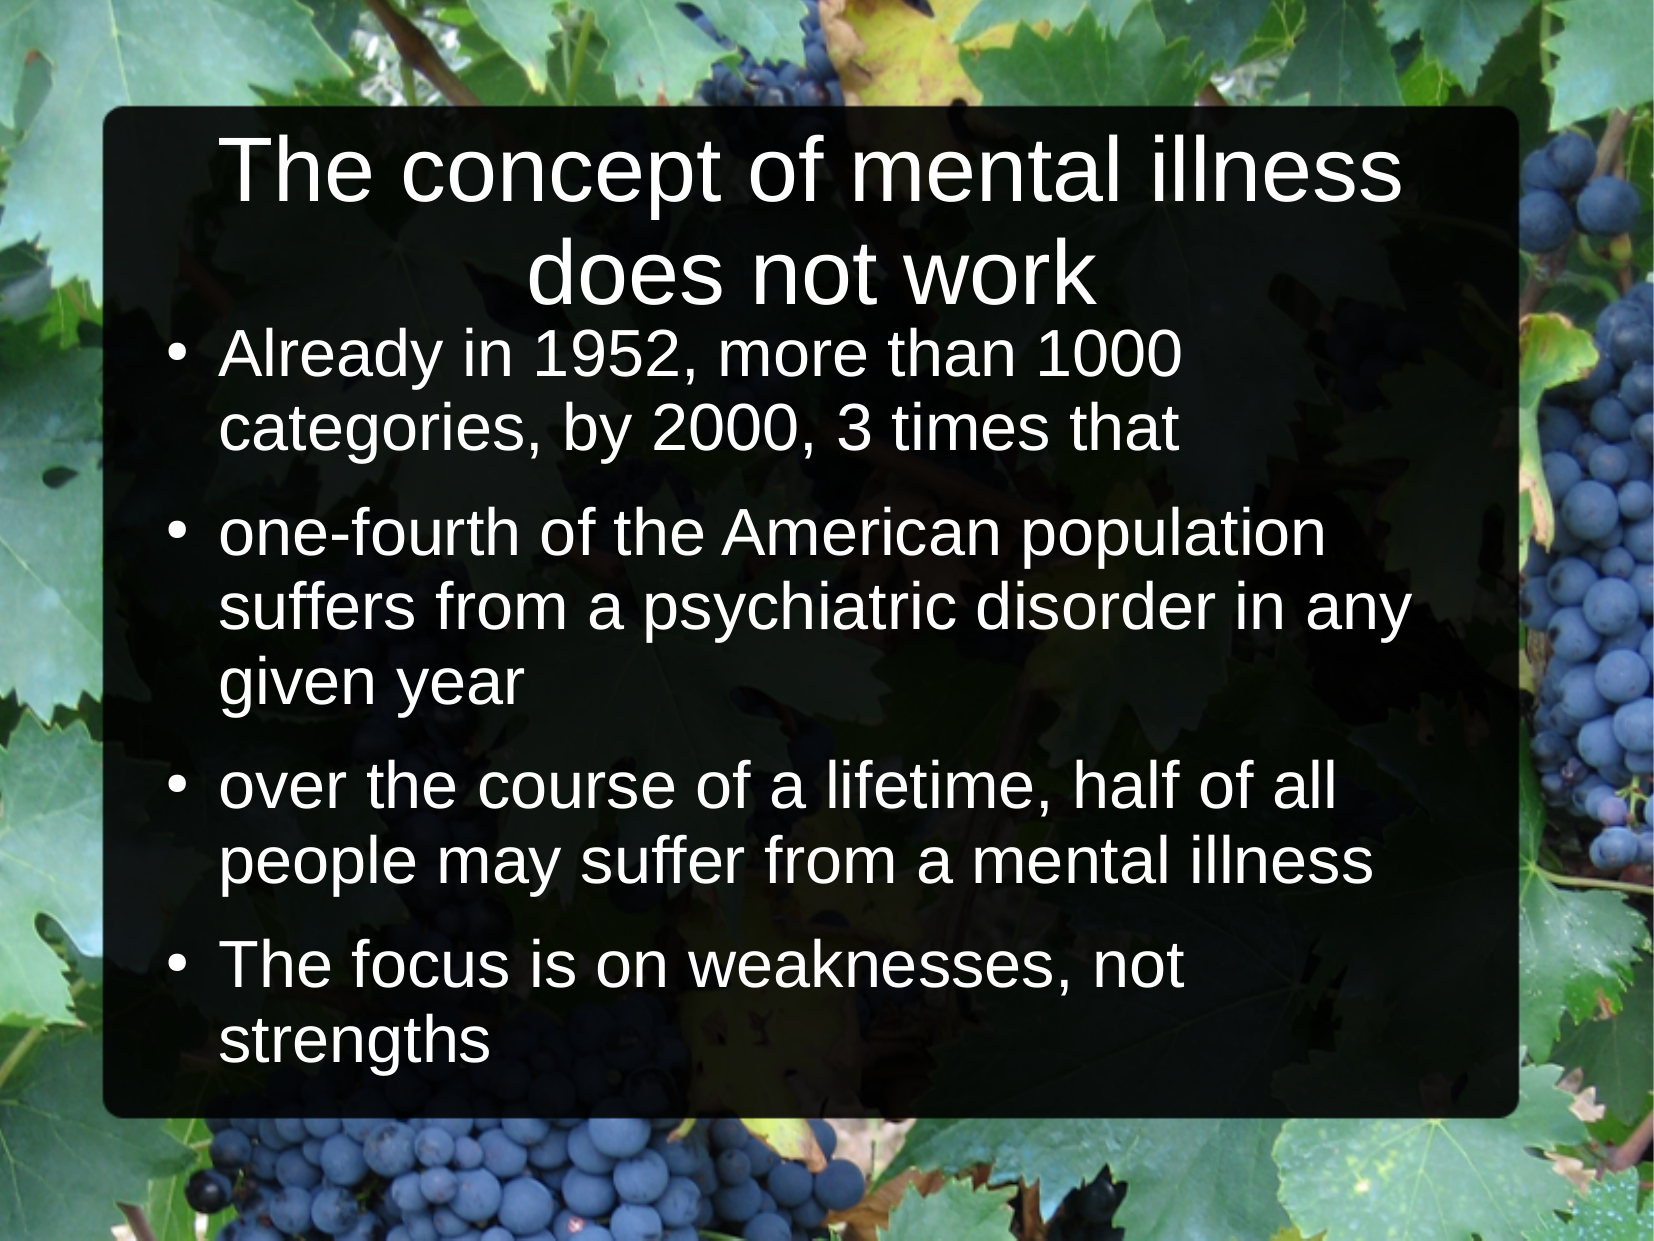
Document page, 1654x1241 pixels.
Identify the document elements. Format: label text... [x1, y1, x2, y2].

picture [0, 0, 1654, 1241]
title The concept of mental illness does not work [118, 117, 1506, 325]
list Already in 1952, more than 1000 categories, by 2000, 3 times that one-fourth of the American population suffers from a psychiatric disorder in any given year over the course of a lifetime, half of all people may suffer from a mental illness The focus is on weaknesses, not strengths [147, 315, 1447, 1182]
